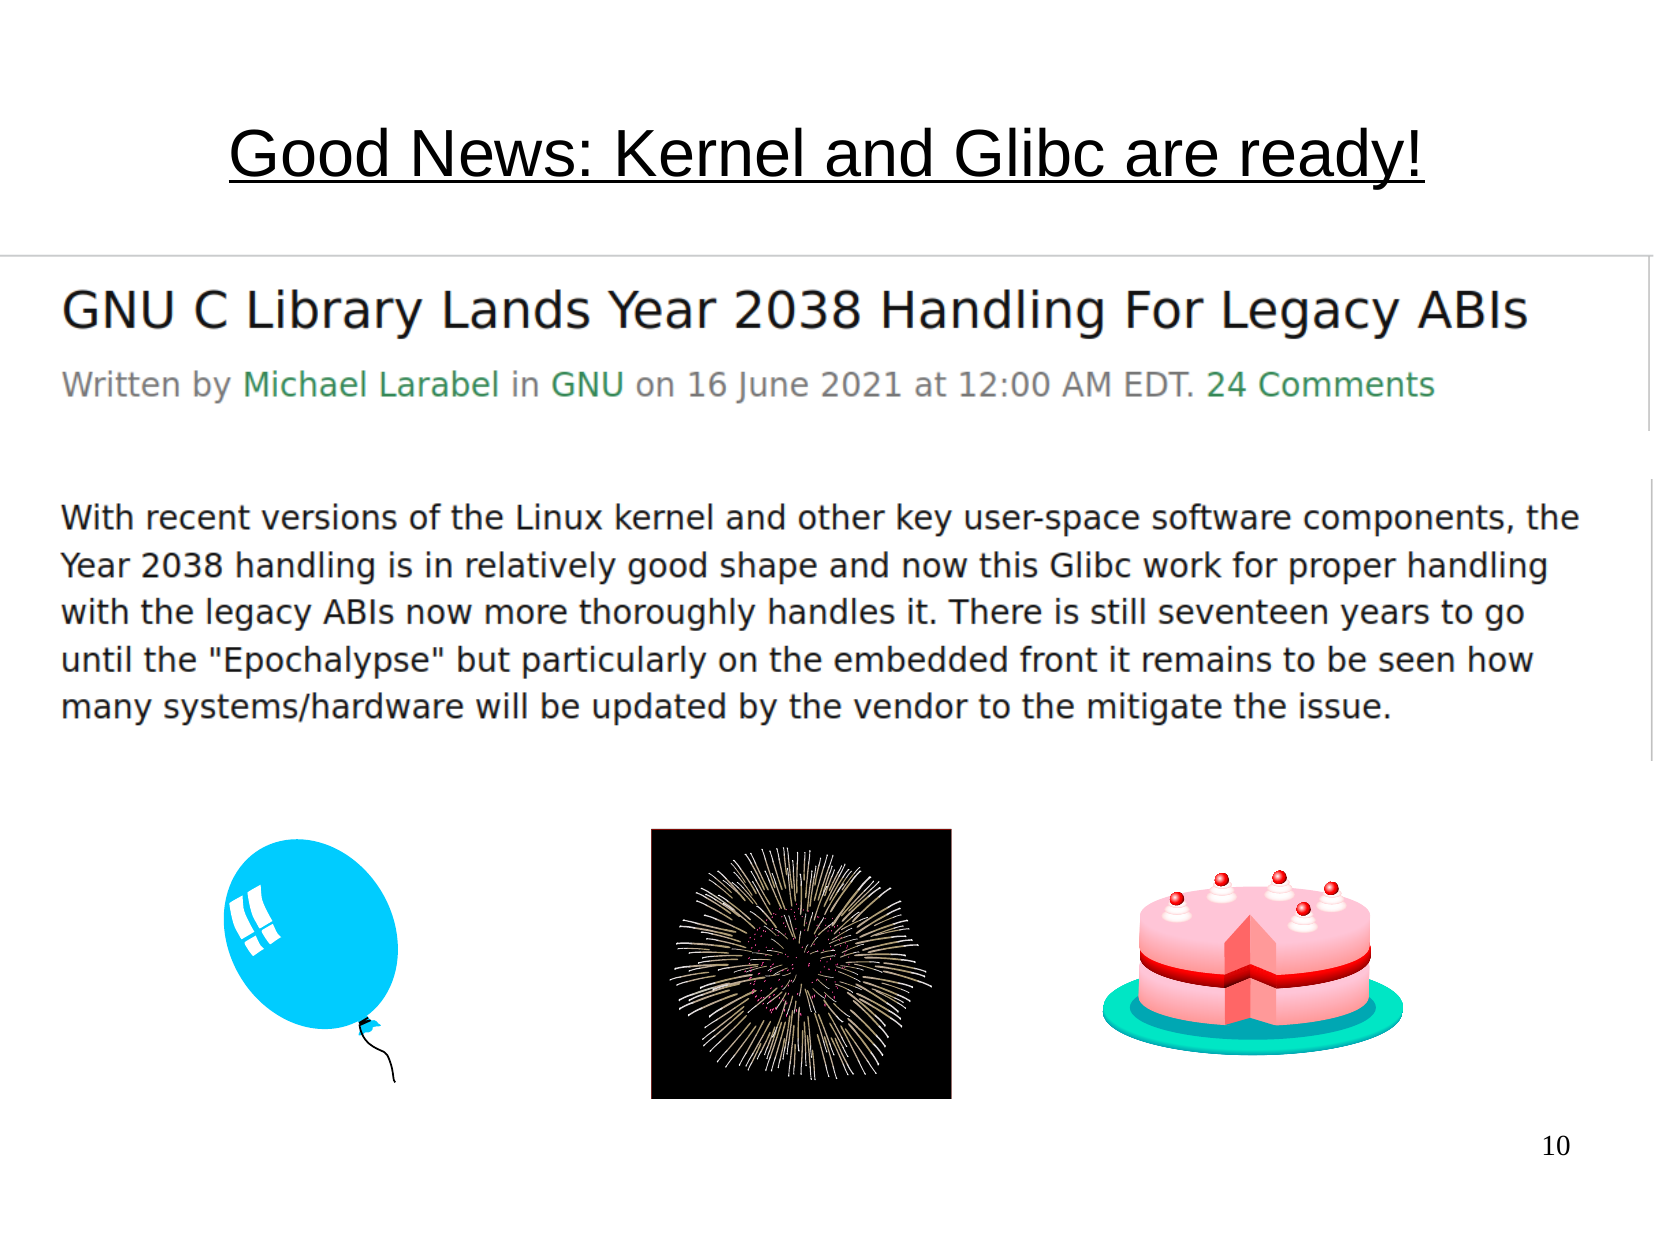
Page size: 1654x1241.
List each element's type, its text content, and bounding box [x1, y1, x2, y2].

title Good News: Kernel and Glibc are ready! [82, 49, 1571, 254]
picture [651, 828, 952, 1099]
picture [0, 479, 1654, 1170]
picture [1102, 870, 1403, 1056]
picture [0, 254, 1654, 431]
